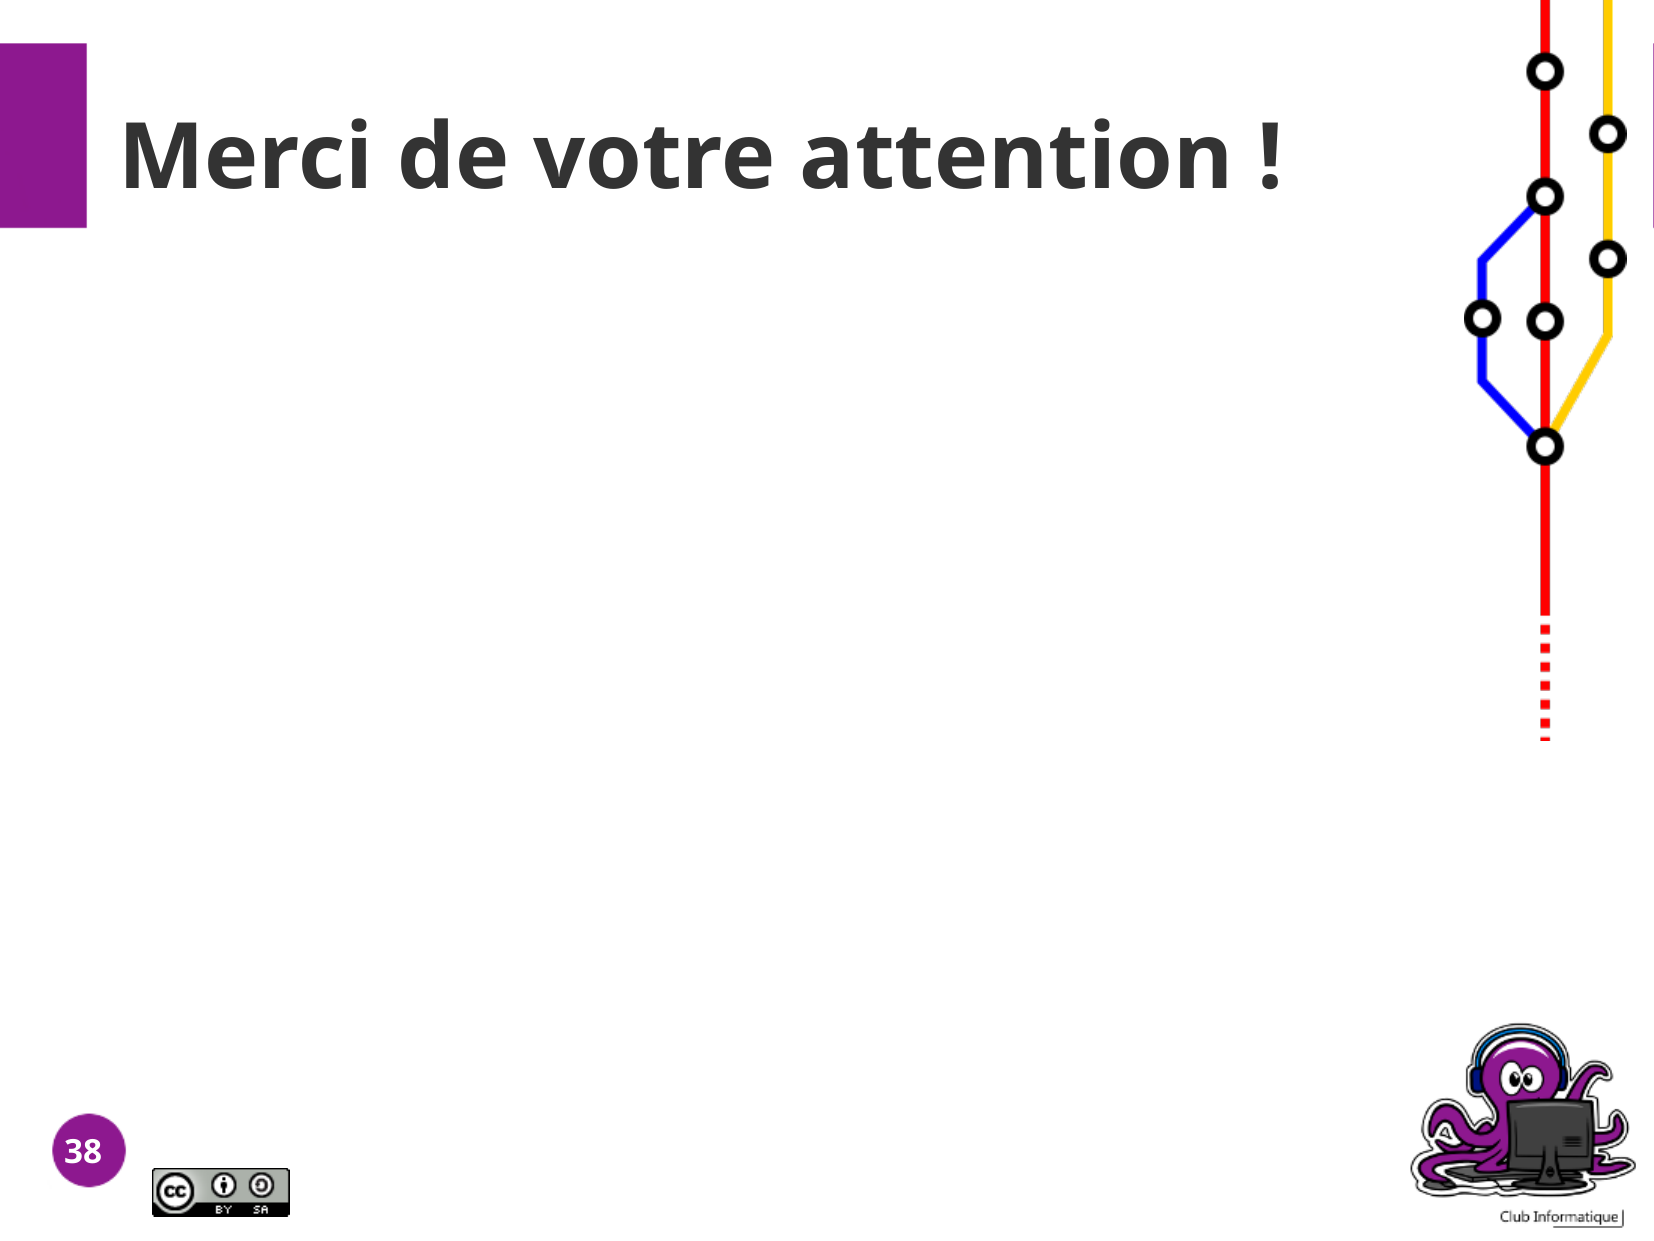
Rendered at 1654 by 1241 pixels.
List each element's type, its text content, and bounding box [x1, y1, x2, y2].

picture [0, 0, 1654, 1241]
title Merci de votre attention ! [118, 49, 1571, 257]
